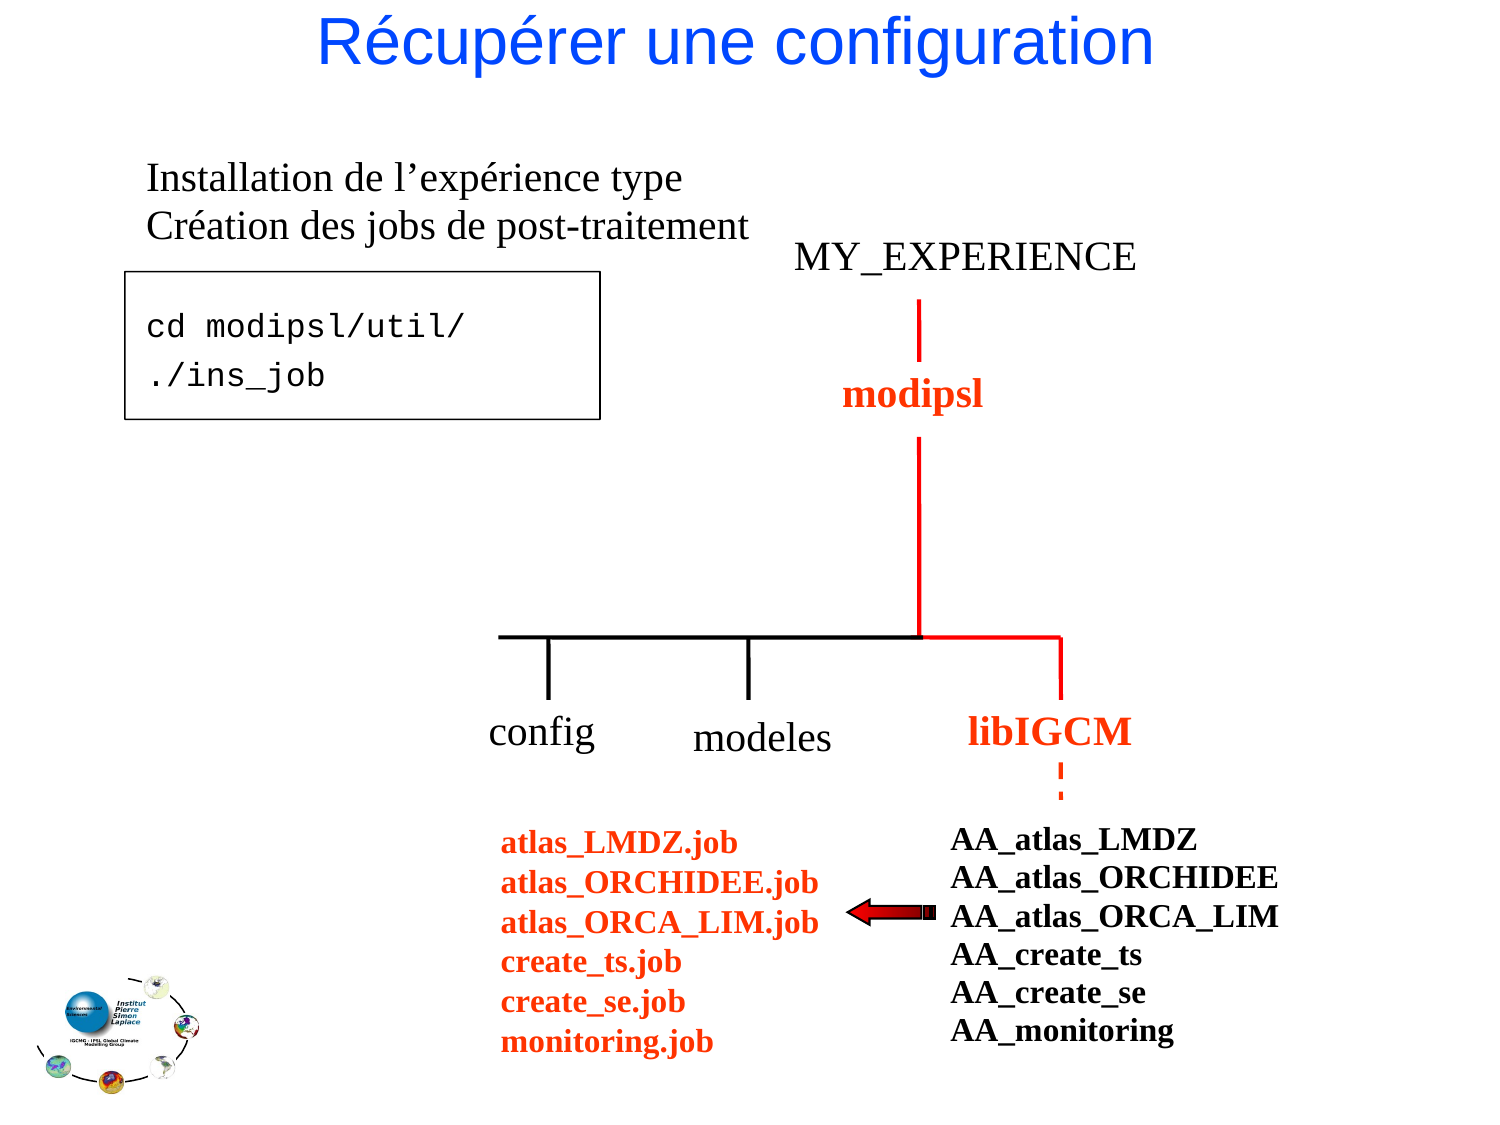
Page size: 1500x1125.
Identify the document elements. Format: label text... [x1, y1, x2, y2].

text_box AA_atlas_LMDZ AA_atlas_ORCHIDEE AA_atlas_ORCA_LIM AA_create_ts AA_create_se AA_monitoring [935, 812, 1374, 1058]
text_box config [423, 699, 661, 764]
picture [65, 974, 170, 1048]
picture [148, 1054, 176, 1080]
picture [97, 1069, 125, 1095]
text_box atlas_LMDZ.job atlas_ORCHIDEE.job atlas_ORCA_LIM.job create_ts.job create_se.job monitoring.job [485, 812, 861, 1068]
picture [172, 1013, 200, 1040]
text_box MY_EXPERIENCE [756, 224, 1175, 288]
text_box libIGCM [948, 699, 1153, 764]
text_box Installation de l’expérience type Création des jobs de post-traitement cd modipsl/util/ ./ins_job [12, 145, 988, 641]
text_box [847, 899, 922, 925]
text_box [924, 906, 930, 918]
text_box Récupérer une configuration [158, 0, 1334, 166]
text_box modeles [644, 705, 882, 769]
picture [44, 1054, 72, 1079]
text_box modipsl [794, 361, 1032, 425]
